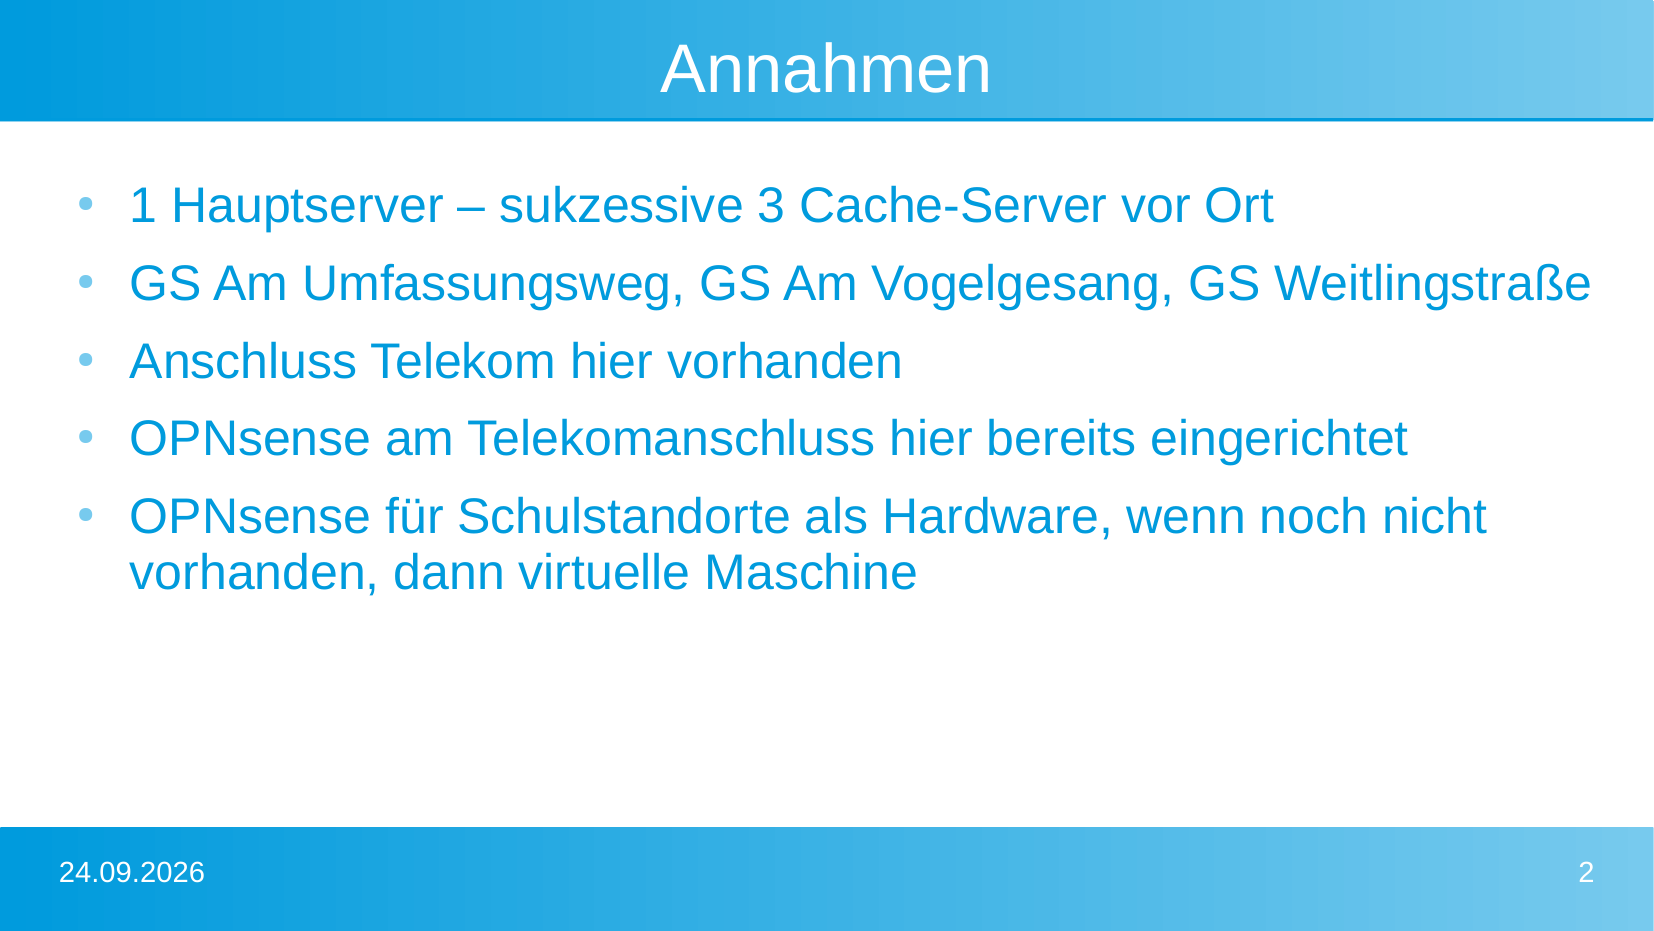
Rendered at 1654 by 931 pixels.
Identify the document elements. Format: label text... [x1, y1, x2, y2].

list 1 Hauptserver – sukzessive 3 Cache-Server vor Ort GS Am Umfassungsweg, GS Am Vogelgesang, GS Weitlingstraße Anschluss Telekom hier vorhanden OPNsense am Telekomanschluss hier bereits eingerichtet OPNsense für Schulstandorte als Hardware, wenn noch nicht vorhanden, dann virtuelle Maschine [59, 177, 1595, 768]
title Annahmen [59, 29, 1595, 108]
